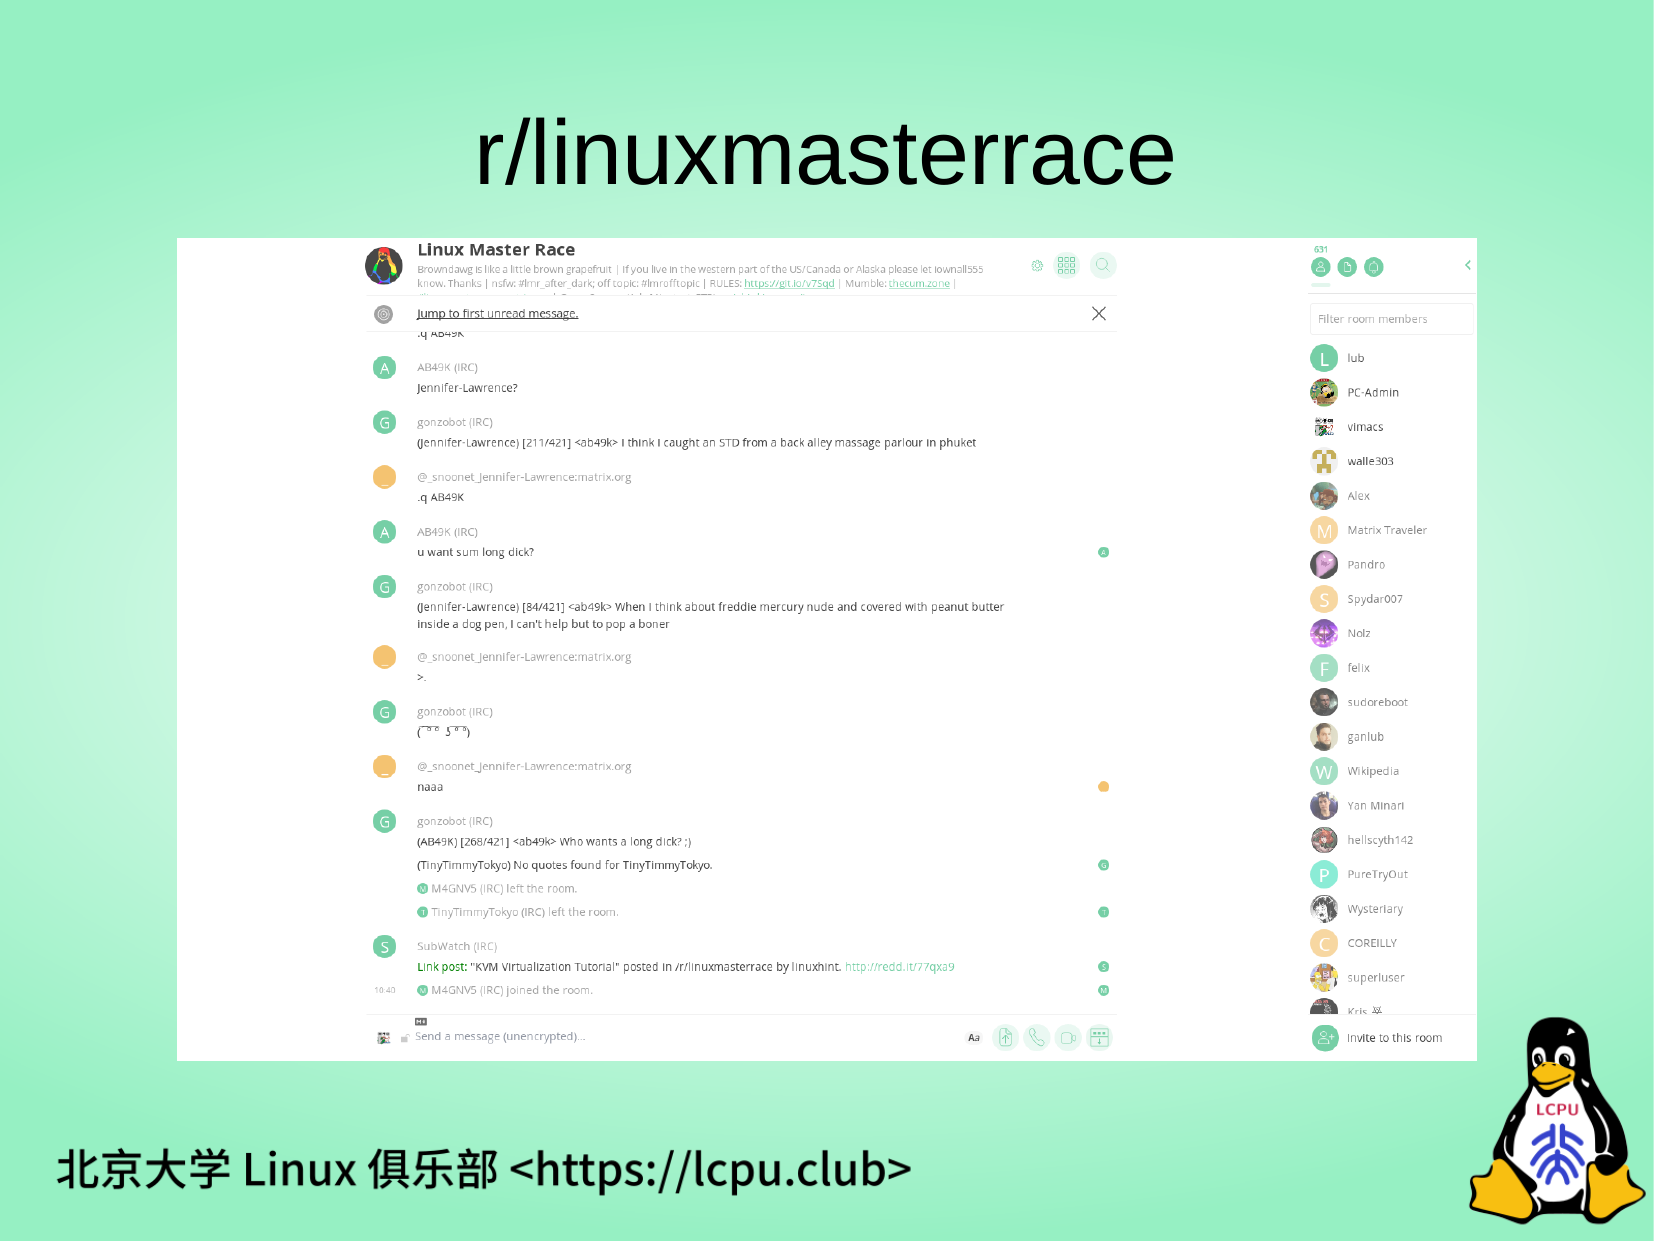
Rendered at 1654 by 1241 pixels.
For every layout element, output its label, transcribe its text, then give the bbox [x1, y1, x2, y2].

title r/linuxmasterrace [82, 49, 1571, 257]
picture [0, 0, 1654, 1241]
